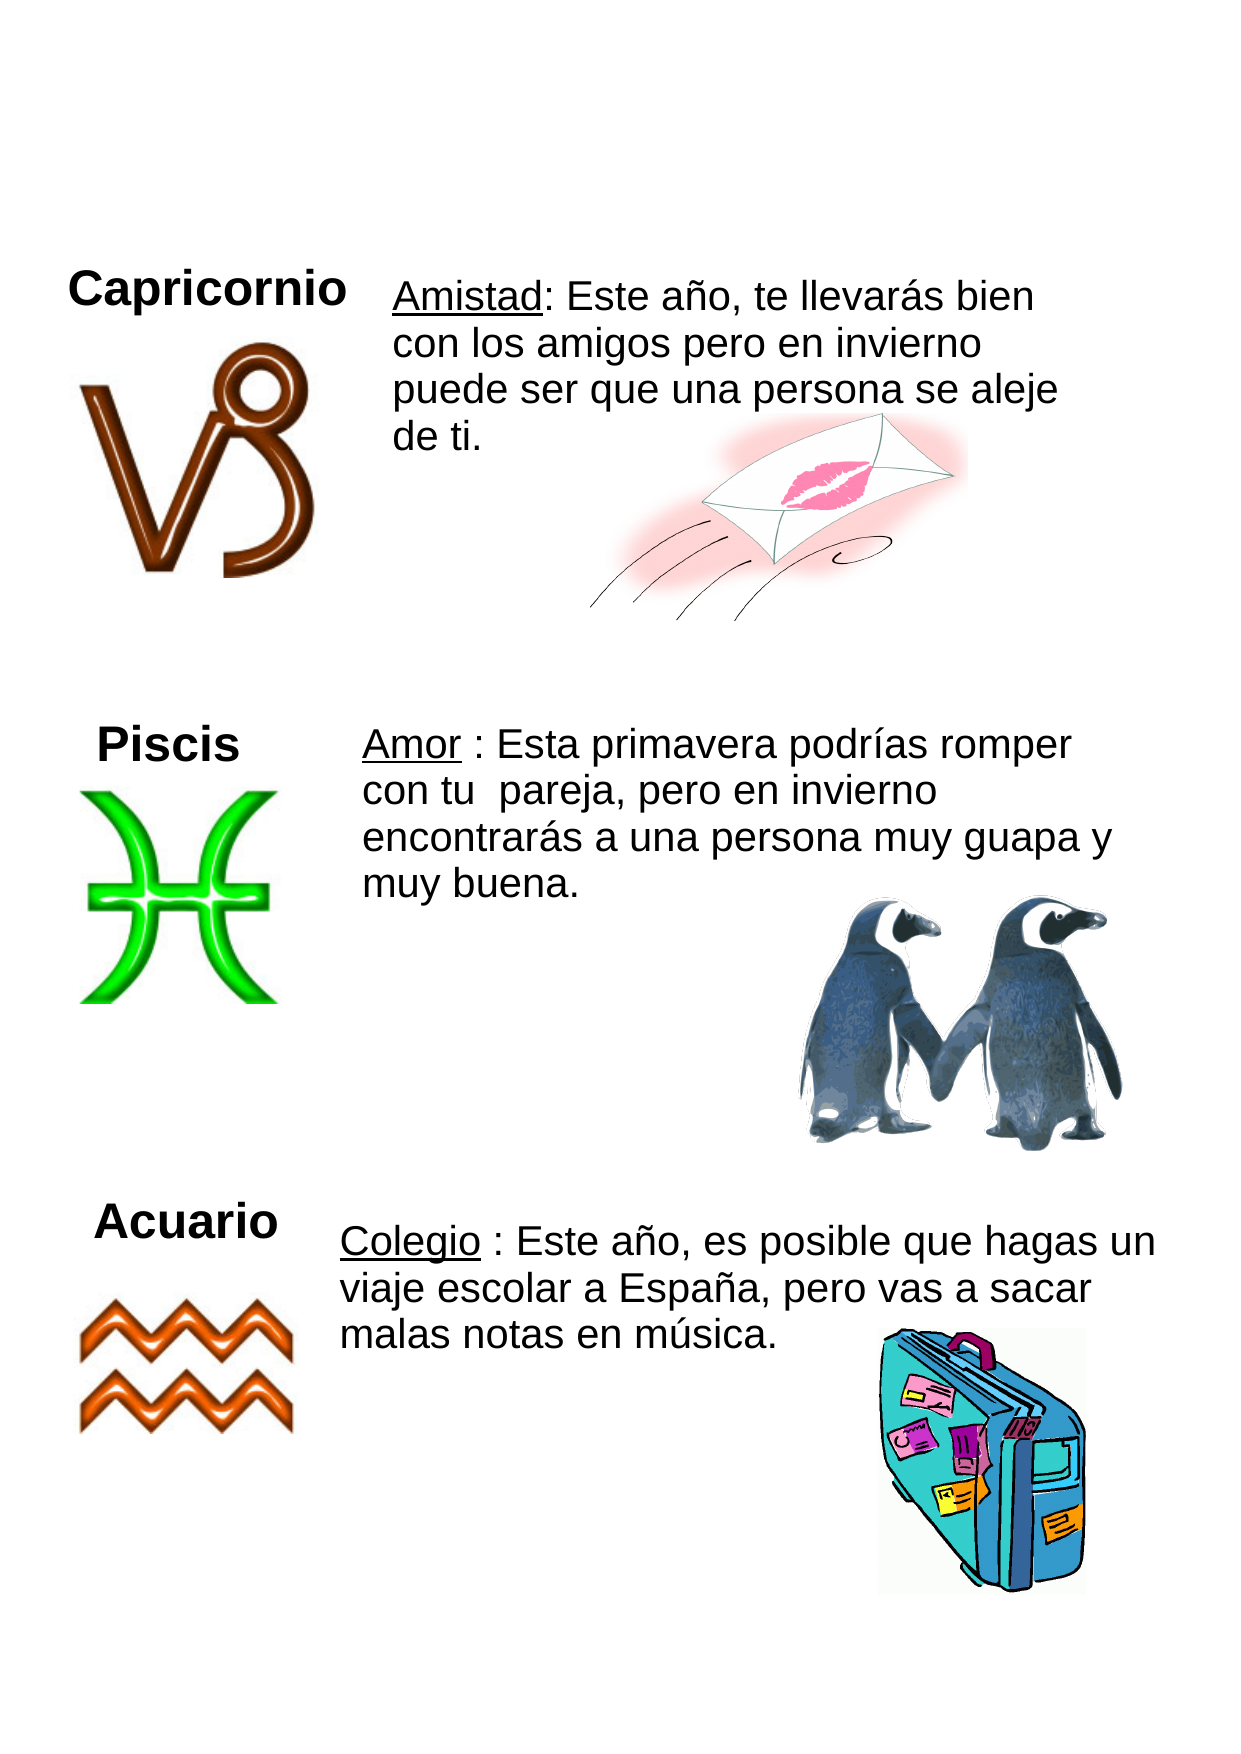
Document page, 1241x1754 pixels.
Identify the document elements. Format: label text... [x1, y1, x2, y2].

picture [61, 1280, 327, 1434]
picture [69, 325, 377, 578]
picture [590, 413, 968, 621]
text_box Colegio : Este año, es posible que hagas un viaje escolar a España, pero vas a sacar malas notas en música. [324, 1210, 1182, 1413]
text_box Amistad: Este año, te llevarás bien con los amigos pero en invierno puede ser que una persona se aleje de ti. [377, 265, 1086, 591]
text_box Capricornio [52, 252, 377, 325]
text_box Amor : Esta primavera podrías romper con tu pareja, pero en invierno encontrarás a una persona muy guapa y muy buena. [347, 713, 1139, 916]
picture [878, 1328, 1086, 1595]
text_box Acuario [78, 1185, 309, 1258]
picture [797, 894, 1123, 1152]
picture [55, 774, 289, 1004]
text_box Piscis [81, 708, 348, 781]
